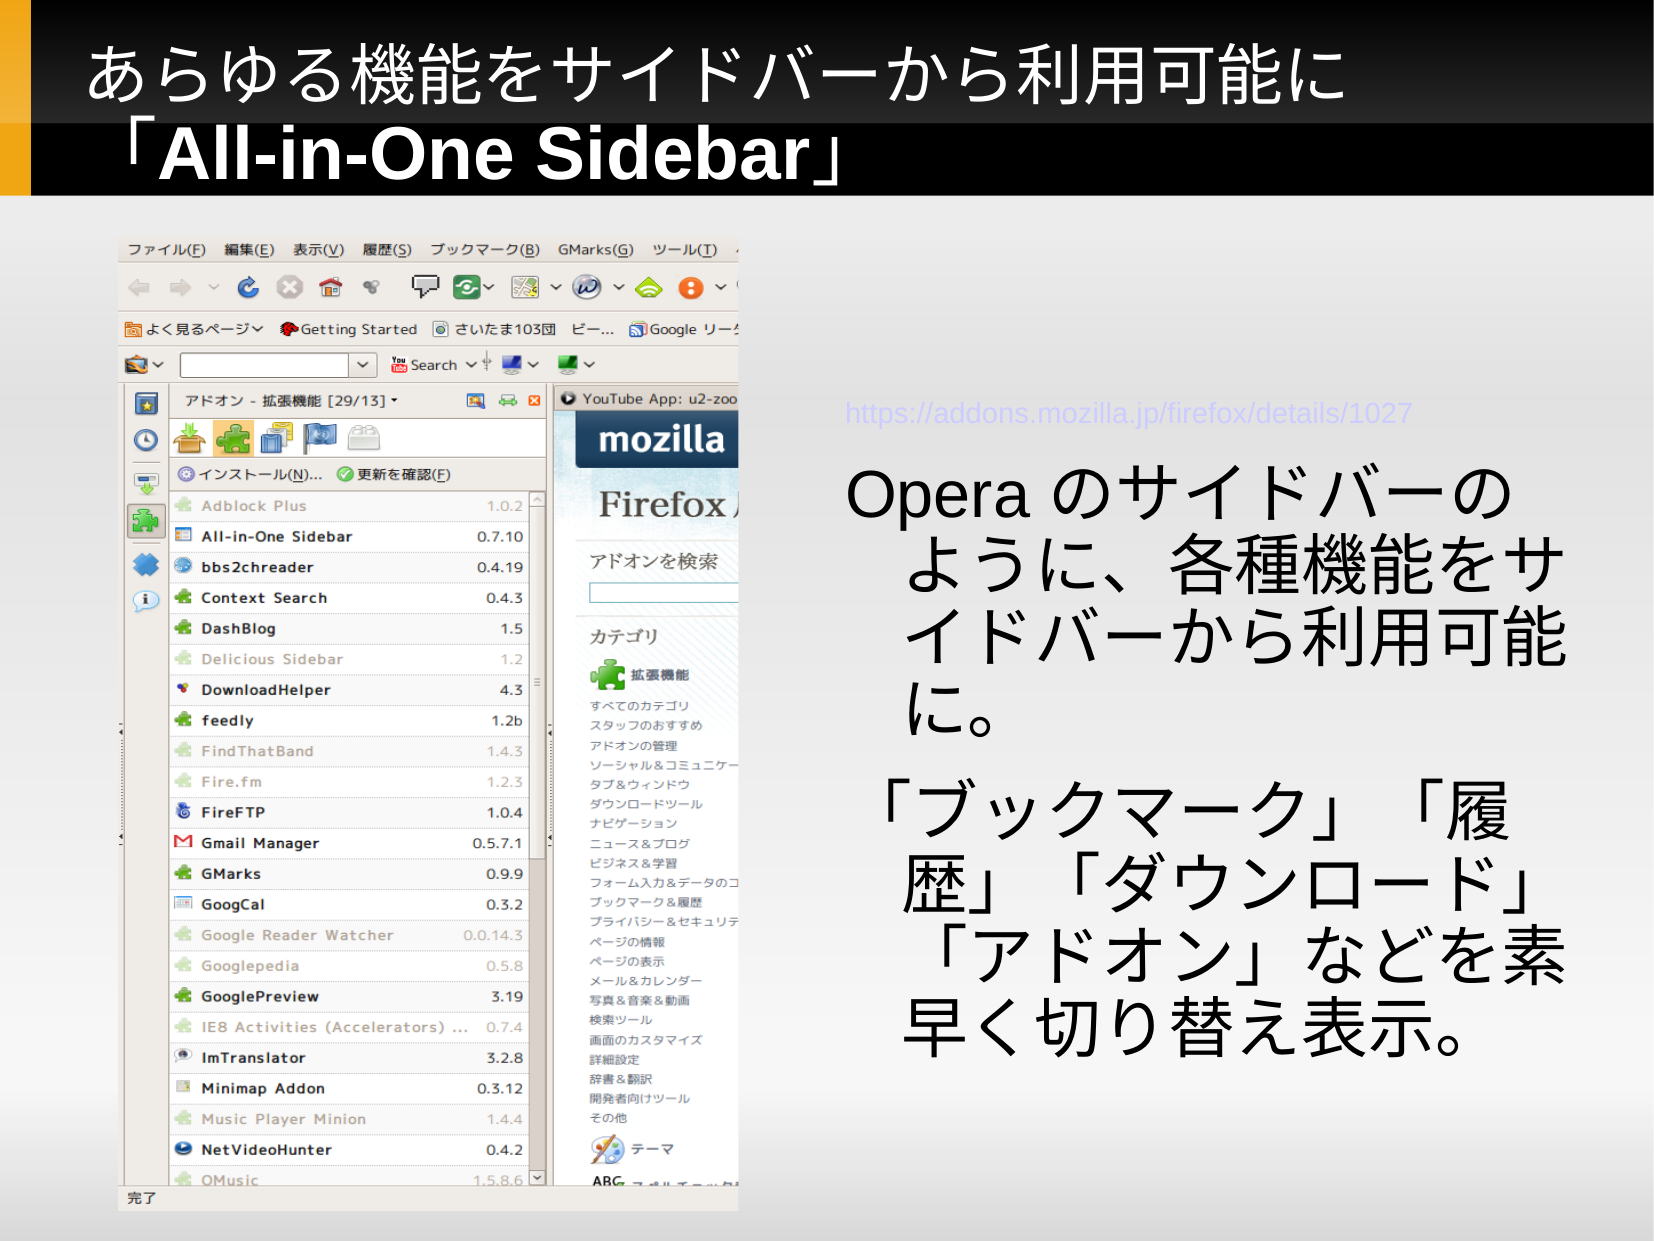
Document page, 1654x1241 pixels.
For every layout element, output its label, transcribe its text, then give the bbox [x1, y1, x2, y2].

title あらゆる機能をサイドバーから利用可能に 「All-in-One Sidebar」 [82, 12, 1571, 220]
list https://addons.mozilla.jp/firefox/details/1027 Opera のサイドバーのように、各種機能をサイドバーから利用可能に。 「ブックマーク」「履歴」「ダウンロード」「アドオン」などを素早く切り替え表示。 [845, 290, 1572, 1148]
picture [0, 0, 1654, 1241]
